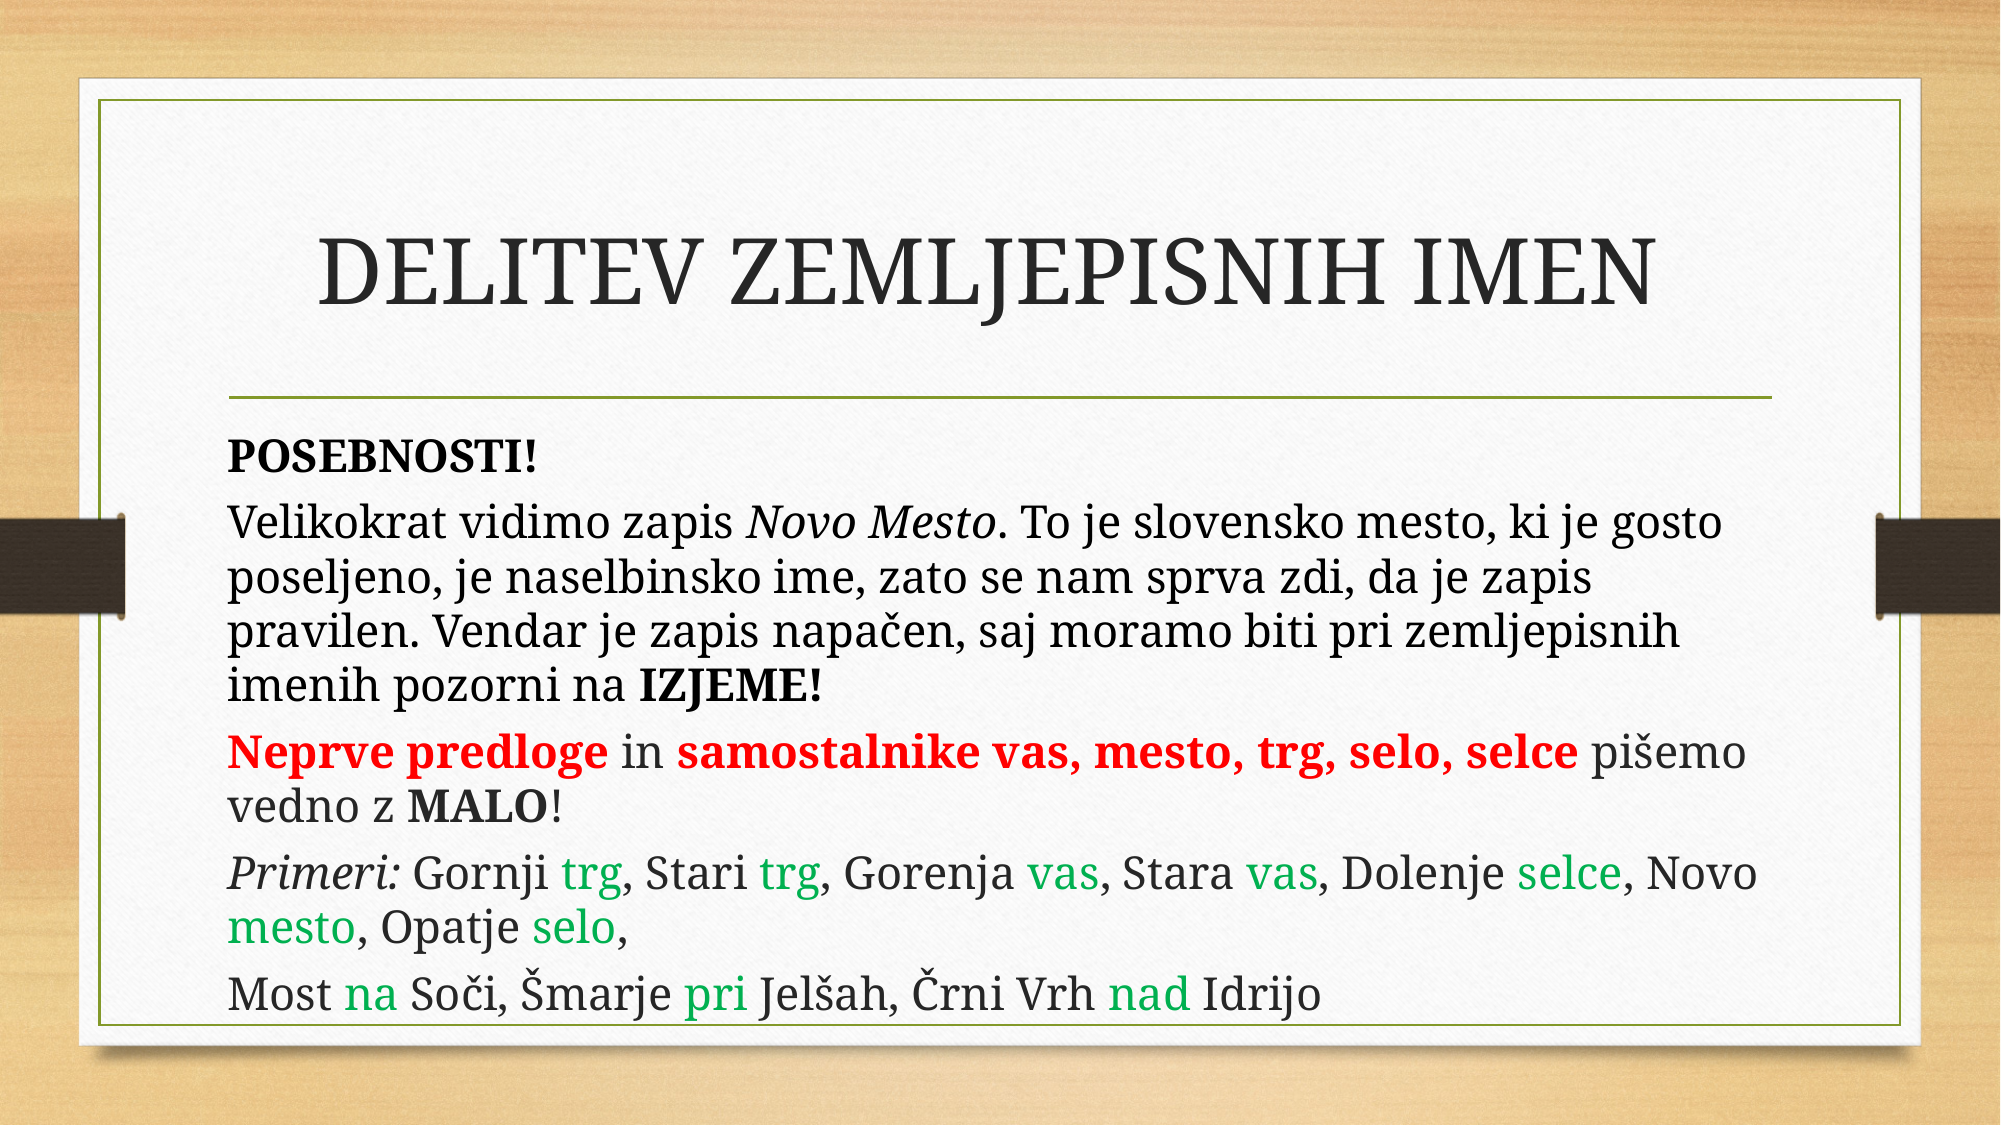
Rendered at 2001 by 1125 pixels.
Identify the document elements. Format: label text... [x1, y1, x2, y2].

title DELITEV ZEMLJEPISNIH IMEN [212, 161, 1788, 376]
list POSEBNOSTI! Velikokrat vidimo zapis Novo Mesto. To je slovensko mesto, ki je gosto poseljeno, je naselbinsko ime, zato se nam sprva zdi, da je zapis pravilen. Vendar je zapis napačen, saj moramo biti pri zemljepisnih imenih pozorni na IZJEME! Neprve predloge in samostalnike vas, mesto, trg, selo, selce pišemo vedno z MALO! Primeri: Gornji trg, Stari trg, Gorenja vas, Stara vas, Dolenje selce, Novo mesto, Opatje selo, Most na Soči, Šmarje pri Jelšah, Črni Vrh nad Idrijo [212, 419, 1788, 1031]
